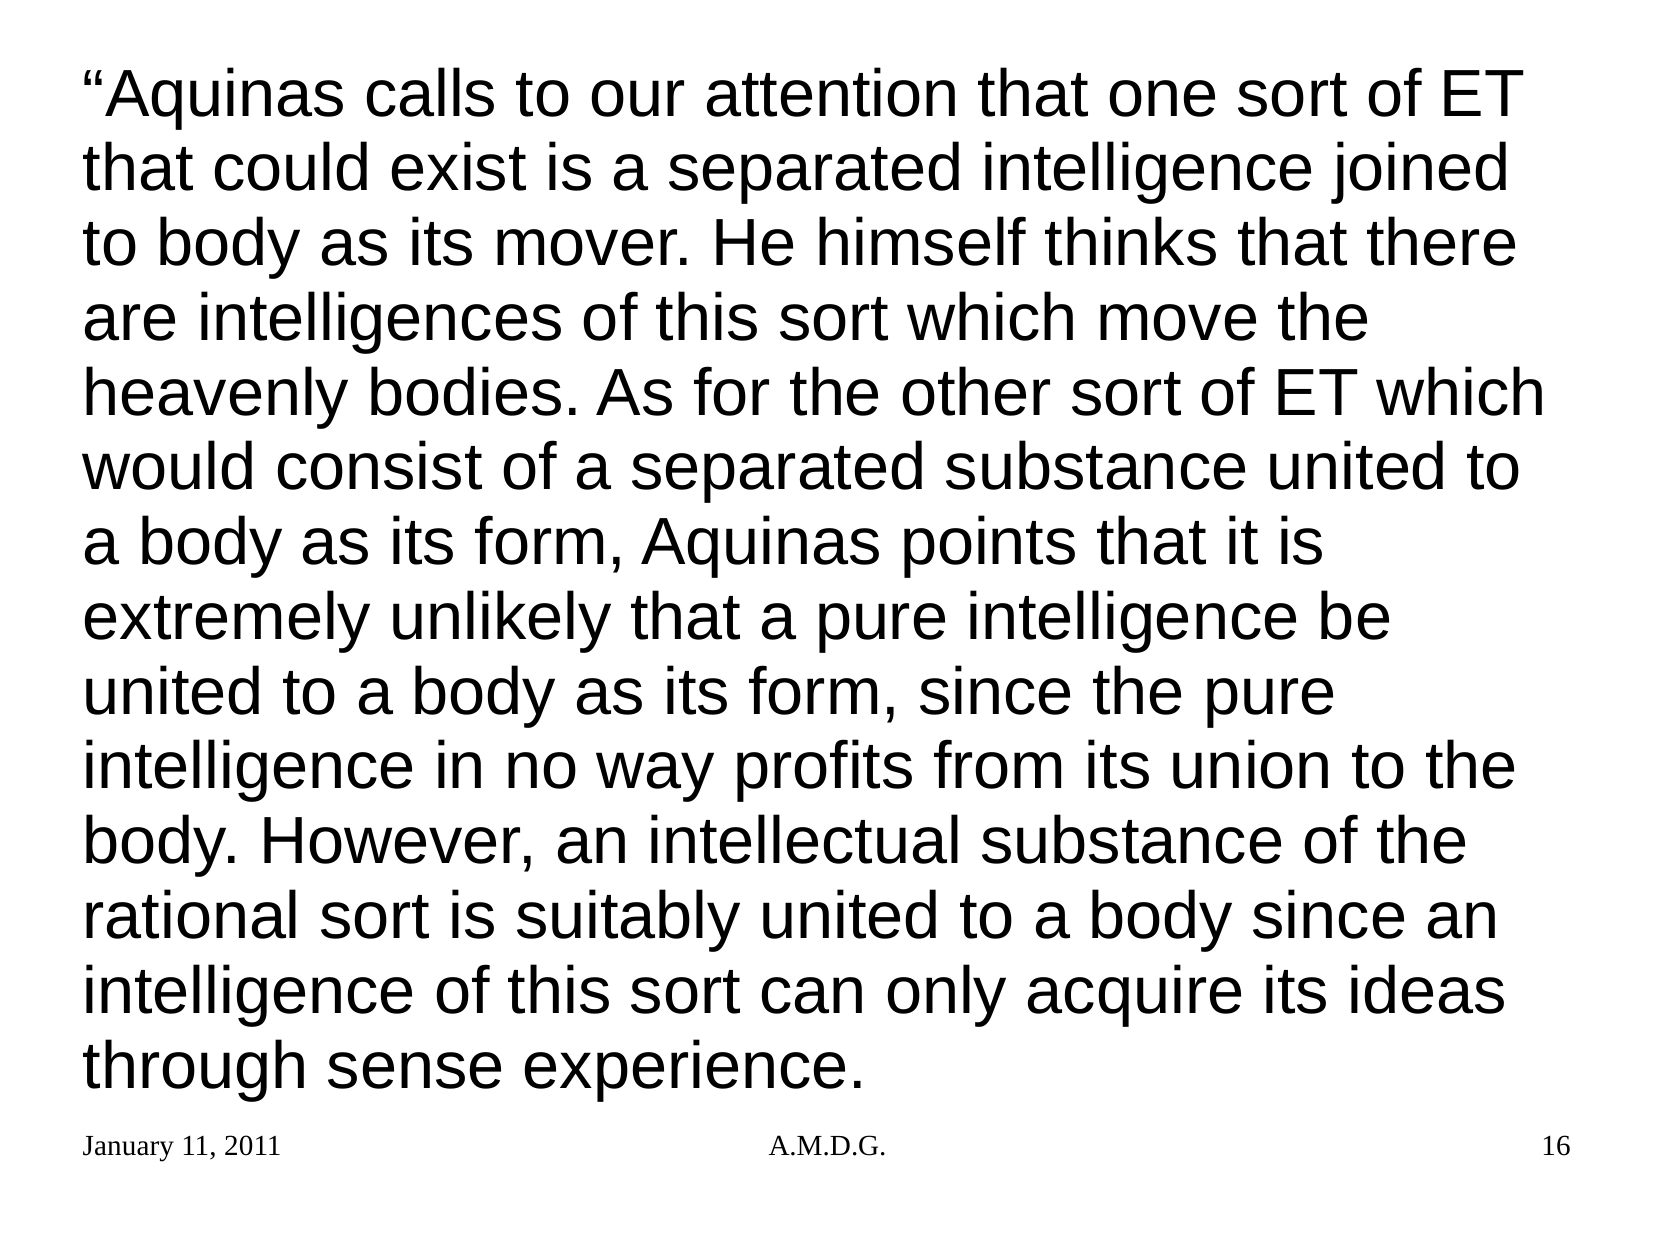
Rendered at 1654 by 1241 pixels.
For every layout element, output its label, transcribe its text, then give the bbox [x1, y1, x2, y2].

subtitle “Aquinas calls to our attention that one sort of ET that could exist is a separated intelligence joined to body as its mover. He himself thinks that there are intelligences of this sort which move the heavenly bodies. As for the other sort of ET which would consist of a separated substance united to a body as its form, Aquinas points that it is extremely unlikely that a pure intelligence be united to a body as its form, since the pure intelligence in no way profits from its union to the body. However, an intellectual substance of the rational sort is suitably united to a body since an intelligence of this sort can only acquire its ideas through sense experience. [82, 49, 1571, 1109]
